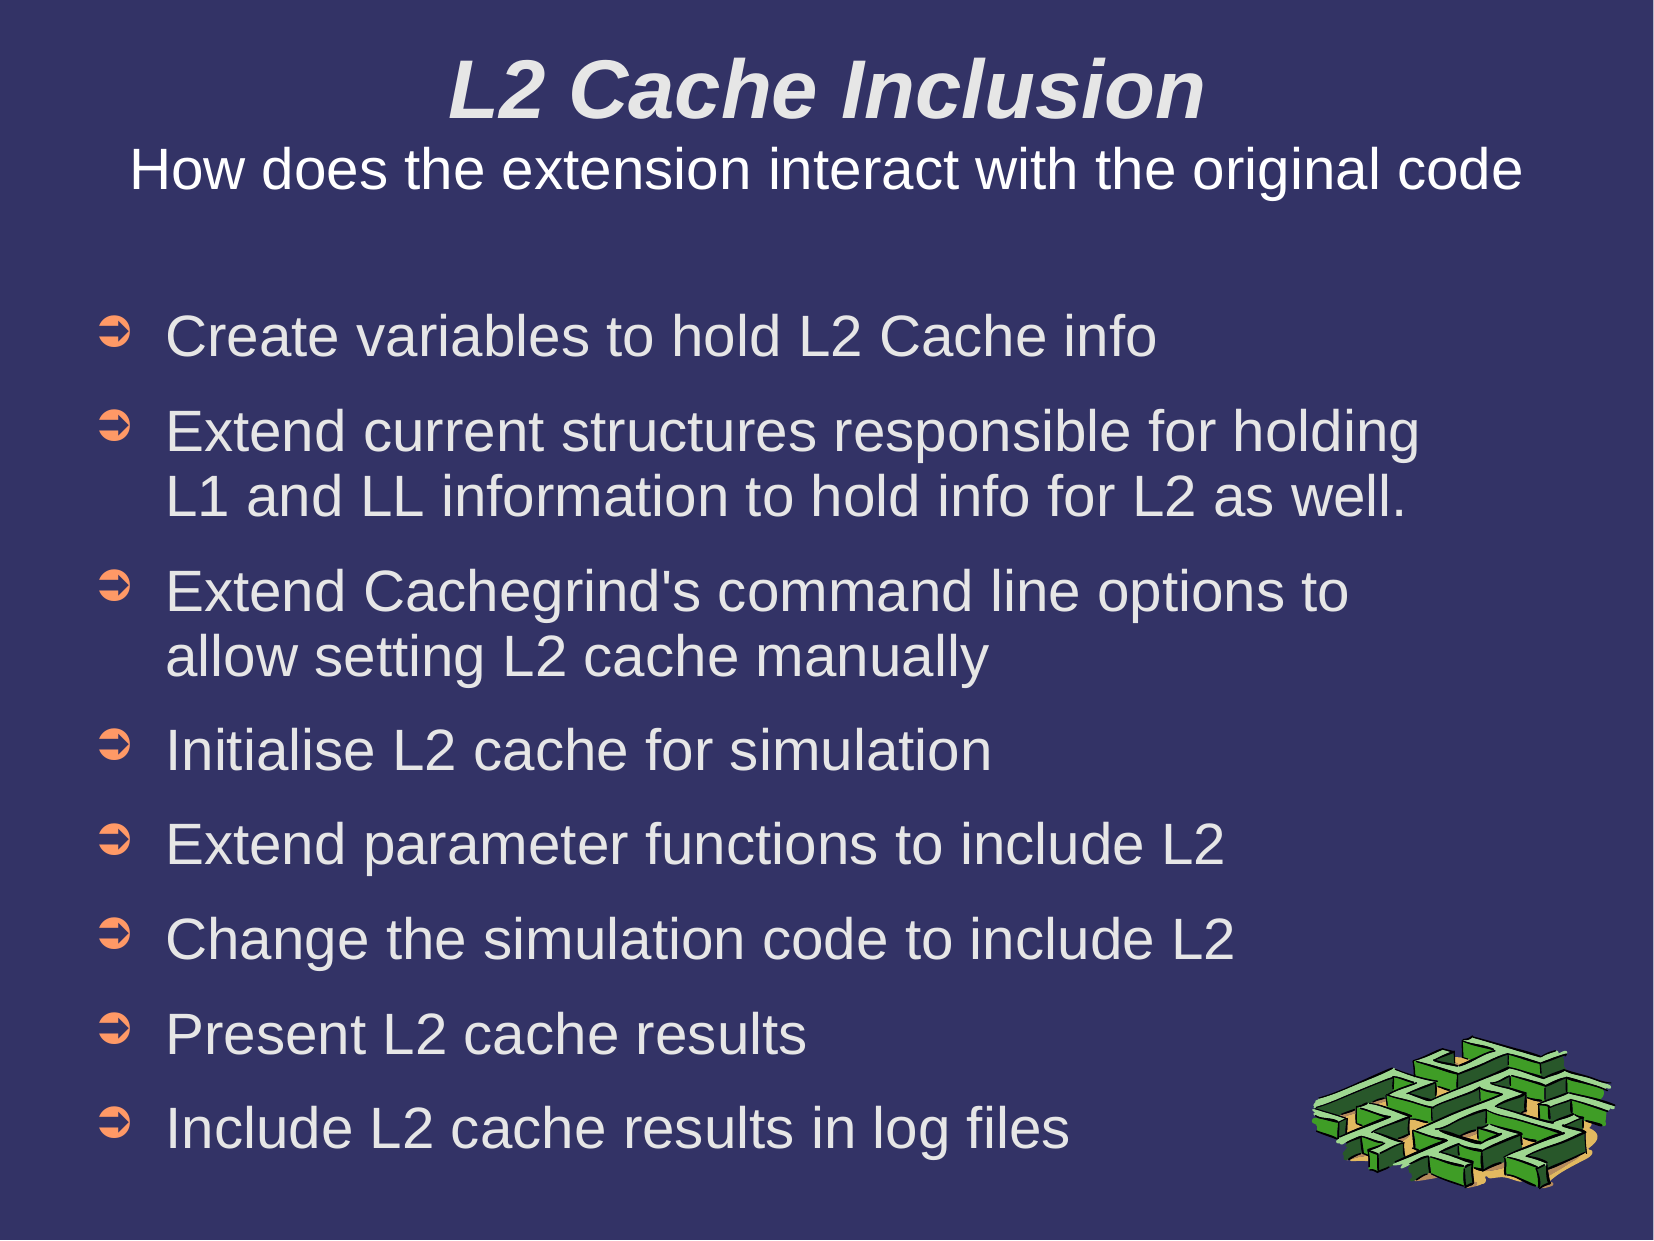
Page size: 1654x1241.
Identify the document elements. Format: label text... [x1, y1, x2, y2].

title L2 Cache Inclusion How does the extension interact with the original code [121, 19, 1534, 227]
list Create variables to hold L2 Cache info Extend current structures responsible for holding L1 and LL information to hold info for L2 as well. Extend Cachegrind's command line options to allow setting L2 cache manually Initialise L2 cache for simulation Extend parameter functions to include L2 Change the simulation code to include L2 Present L2 cache results Include L2 cache results in log files [82, 271, 1474, 1170]
